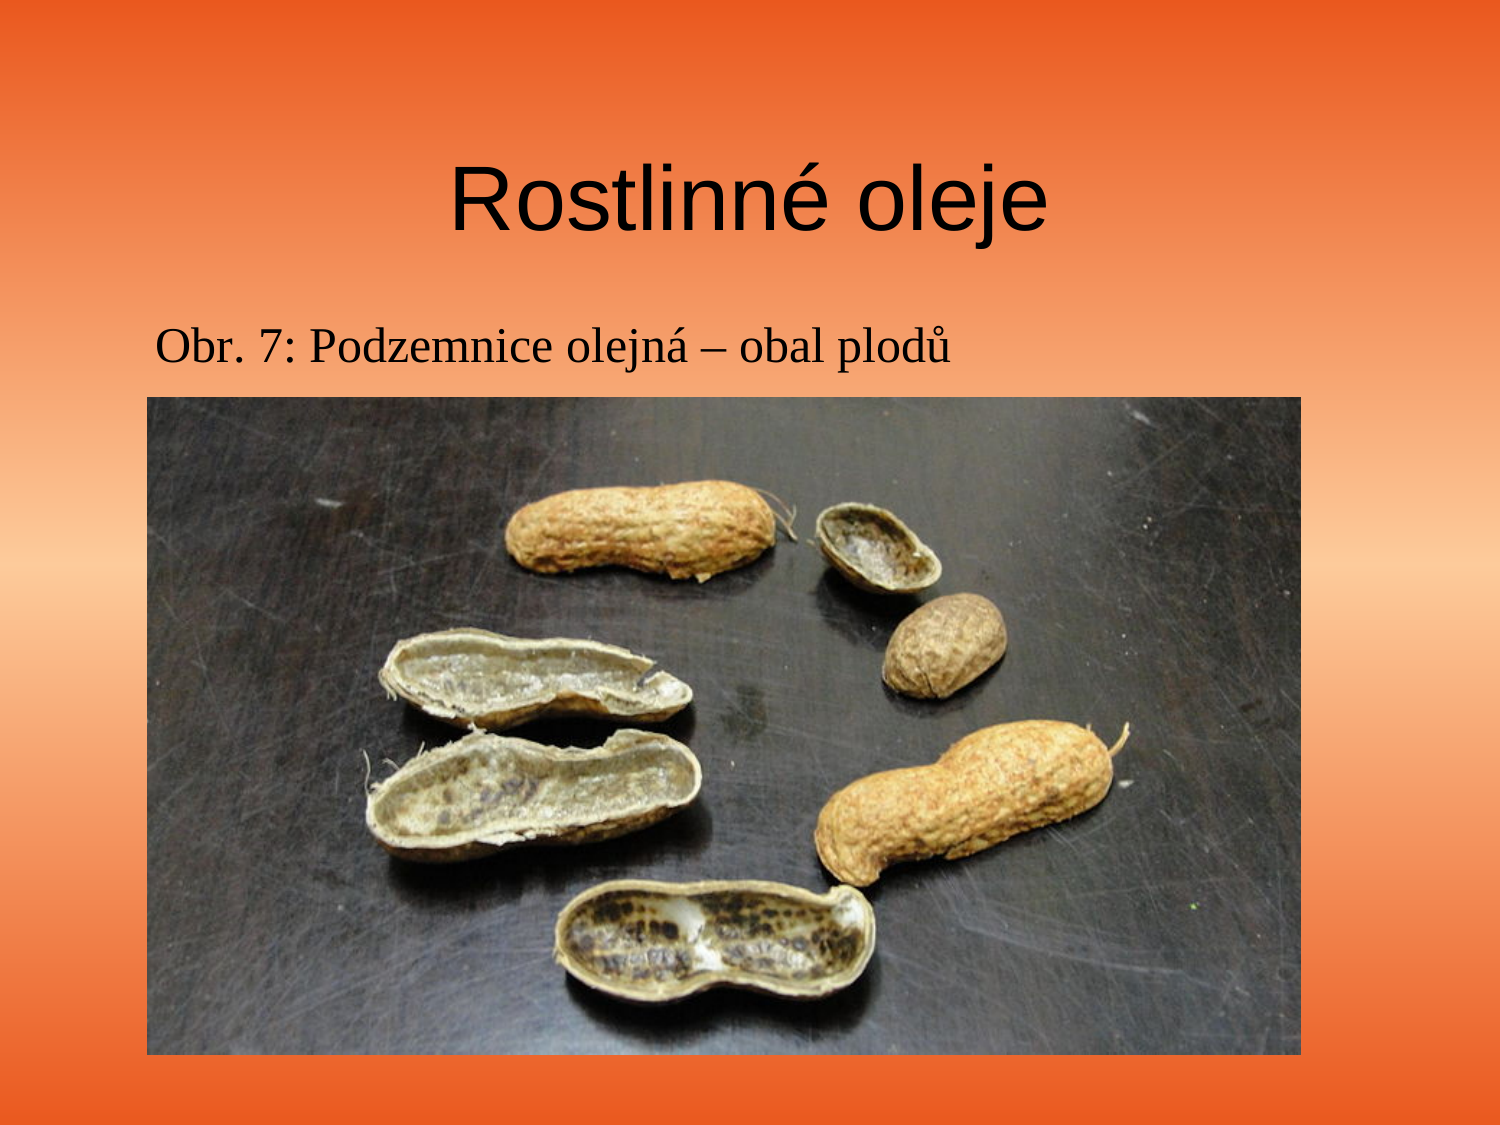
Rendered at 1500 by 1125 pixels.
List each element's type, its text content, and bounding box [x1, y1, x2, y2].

title Rostlinné oleje [112, 99, 1388, 288]
text_box [147, 397, 1301, 1055]
text_box Obr. 7: Podzemnice olejná – obal plodů [140, 304, 1128, 381]
